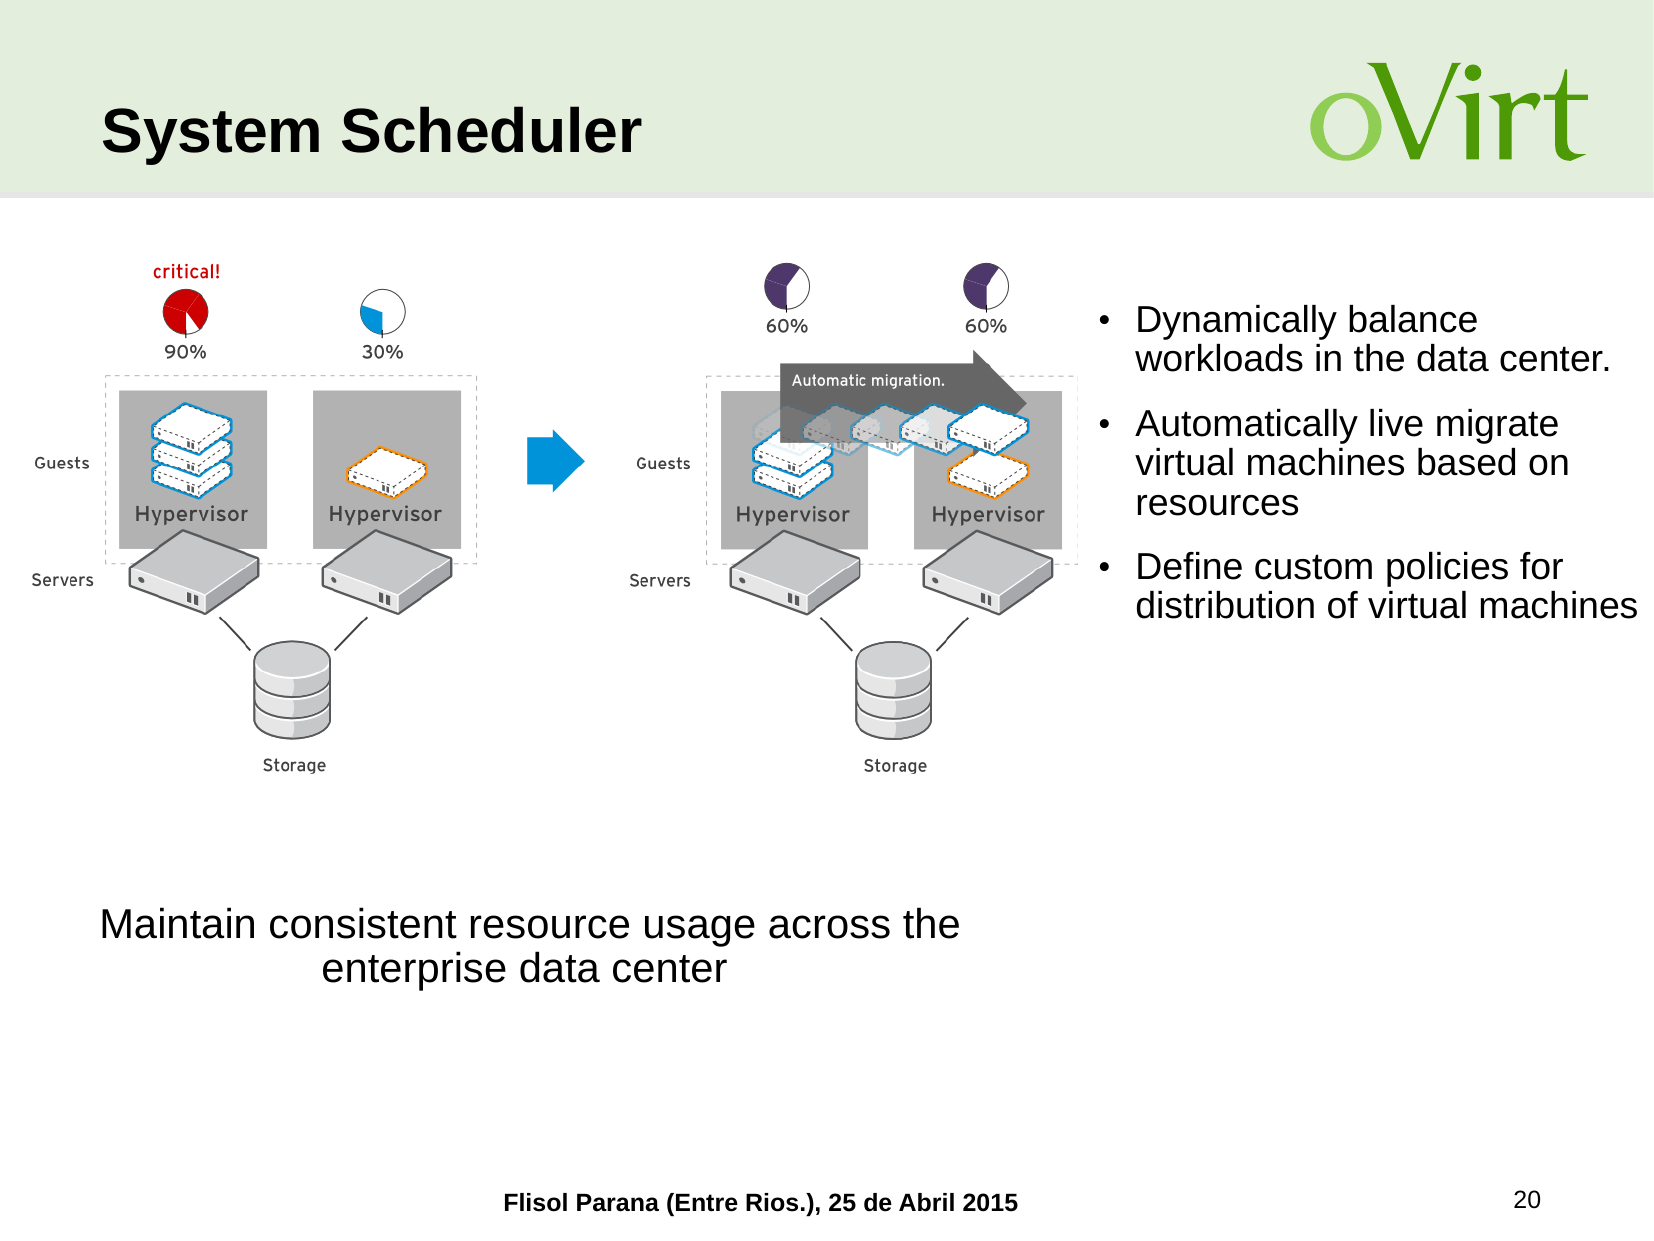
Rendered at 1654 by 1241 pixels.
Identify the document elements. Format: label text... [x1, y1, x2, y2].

picture [27, 261, 1078, 774]
title System Scheduler [86, 36, 1307, 225]
text_box Maintain consistent resource usage across the enterprise data center [68, 896, 993, 999]
text_box Dynamically balance workloads in the data center. Automatically live migrate virtual machines based on resources Define custom policies for distribution of virtual machines [1083, 293, 1654, 635]
